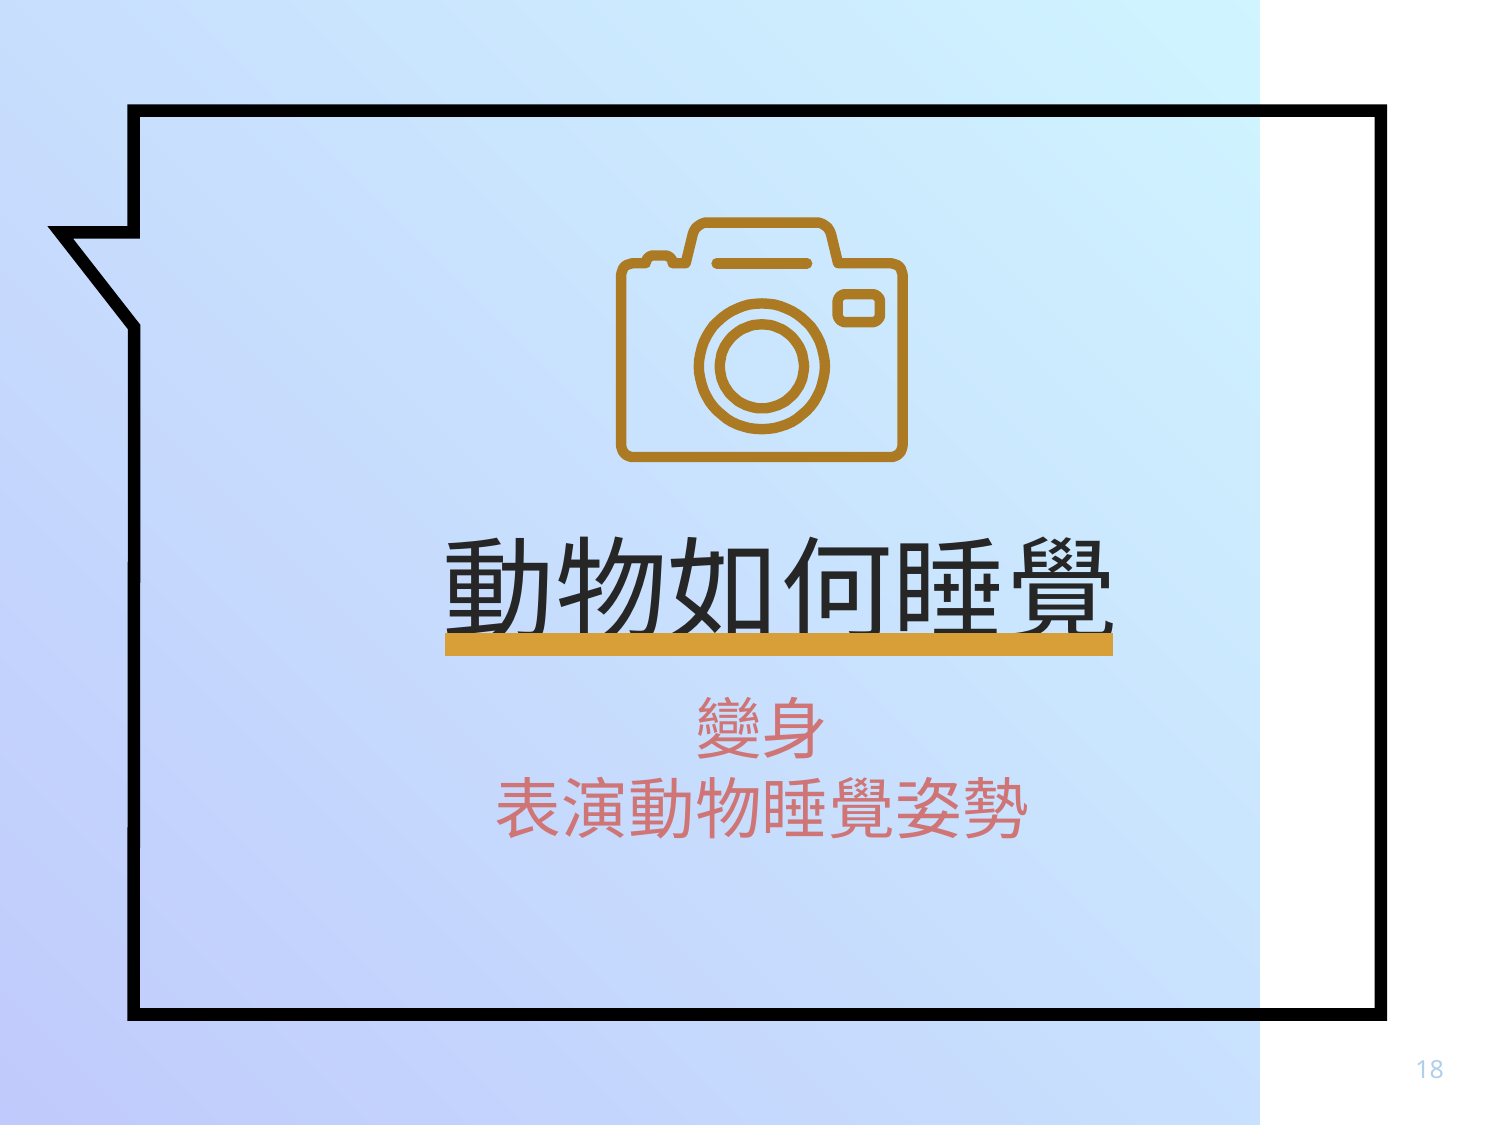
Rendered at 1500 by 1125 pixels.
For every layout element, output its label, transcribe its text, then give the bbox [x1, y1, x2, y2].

text_box [445, 633, 1113, 656]
text_box 變身 表演動物睡覺姿勢 [292, 679, 1231, 938]
title 動物如何睡覺 [105, 503, 1456, 630]
text_box 18 [1400, 1038, 1491, 1125]
